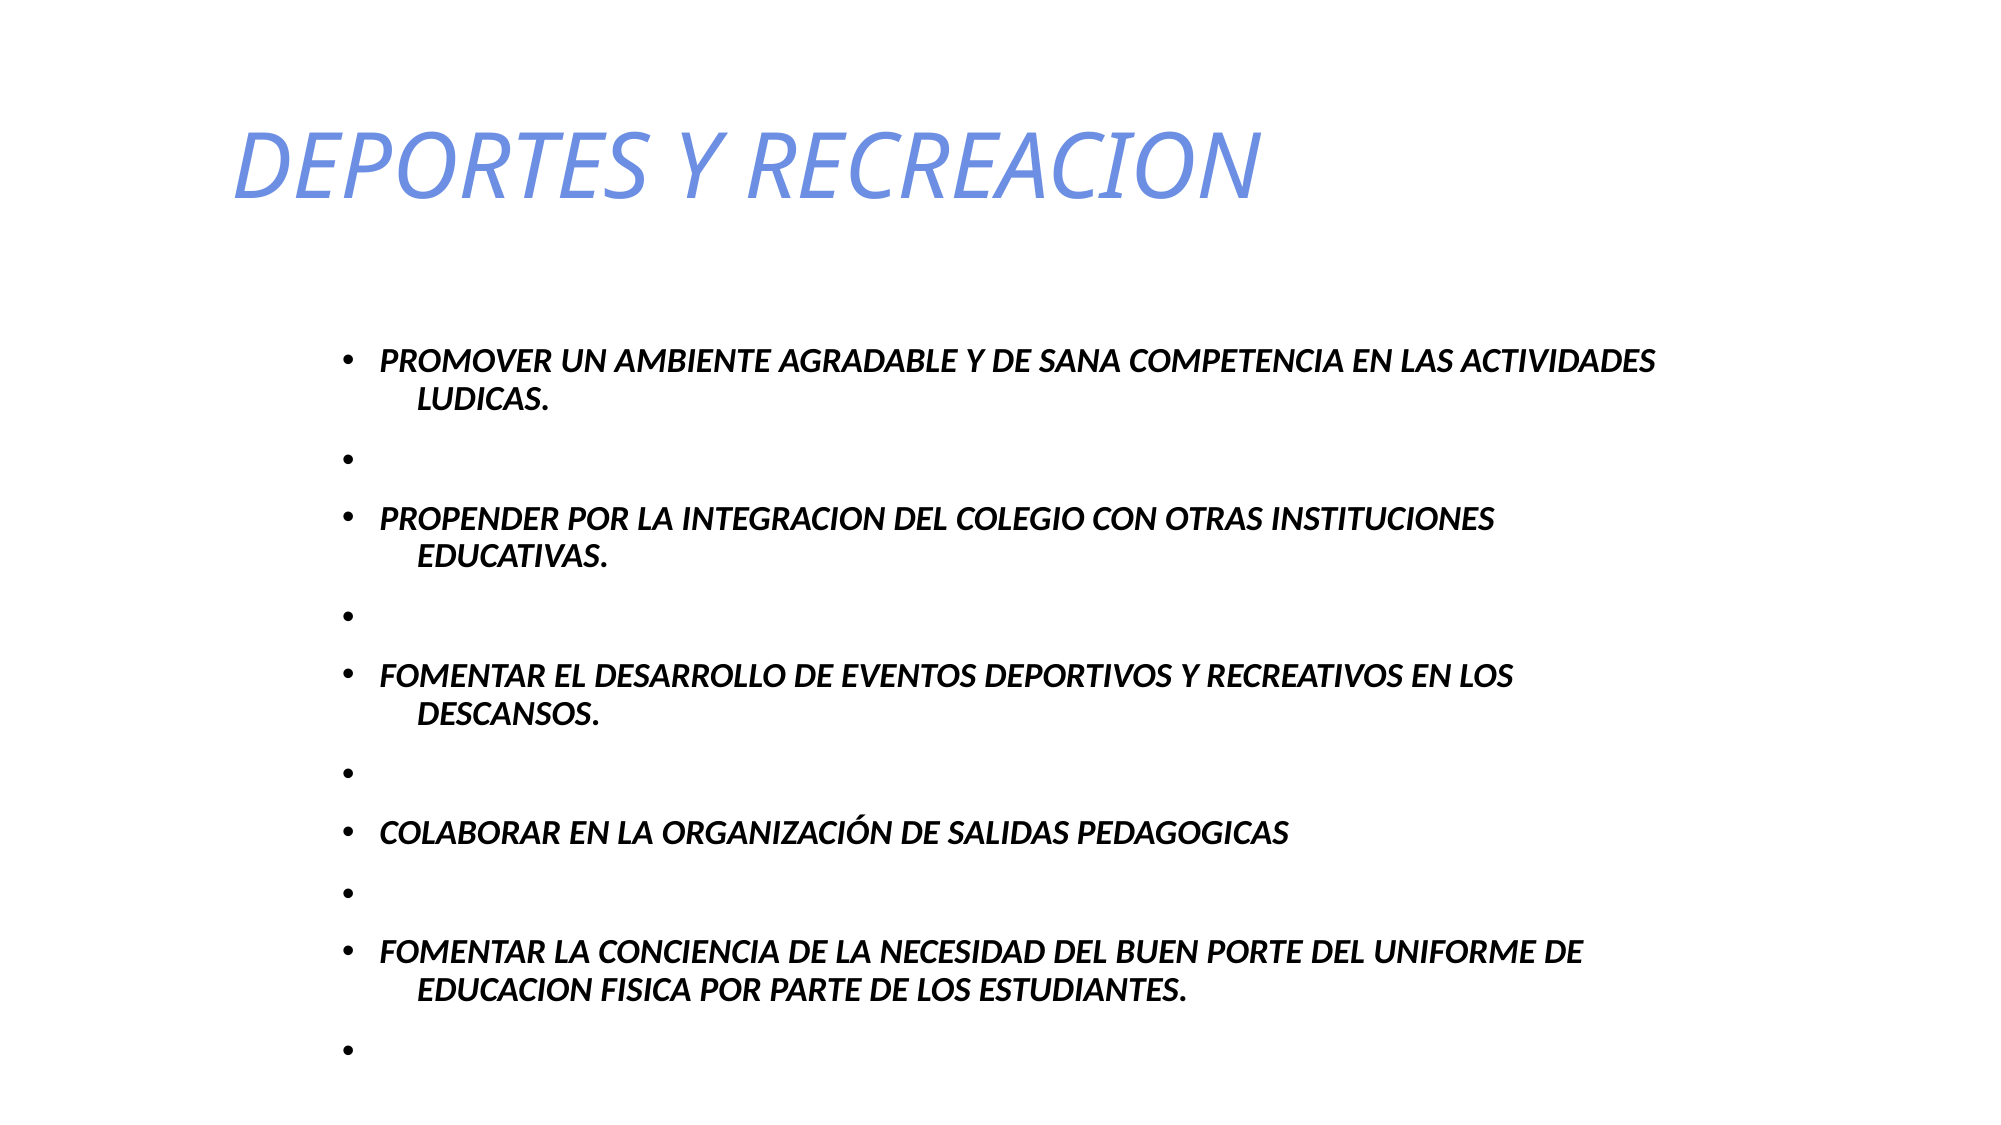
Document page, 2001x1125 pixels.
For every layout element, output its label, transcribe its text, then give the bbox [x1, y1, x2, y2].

list PROMOVER UN AMBIENTE AGRADABLE Y DE SANA COMPETENCIA EN LAS ACTIVIDADES LUDICAS. PROPENDER POR LA INTEGRACION DEL COLEGIO CON OTRAS INSTITUCIONES EDUCATIVAS. FOMENTAR EL DESARROLLO DE EVENTOS DEPORTIVOS Y RECREATIVOS EN LOS DESCANSOS. COLABORAR EN LA ORGANIZACIÓN DE SALIDAS PEDAGOGICAS FOMENTAR LA CONCIENCIA DE LA NECESIDAD DEL BUEN PORTE DEL UNIFORME DE EDUCACION FISICA POR PARTE DE LOS ESTUDIANTES. [326, 334, 1677, 1051]
title DEPORTES Y RECREACION [137, 59, 1863, 278]
